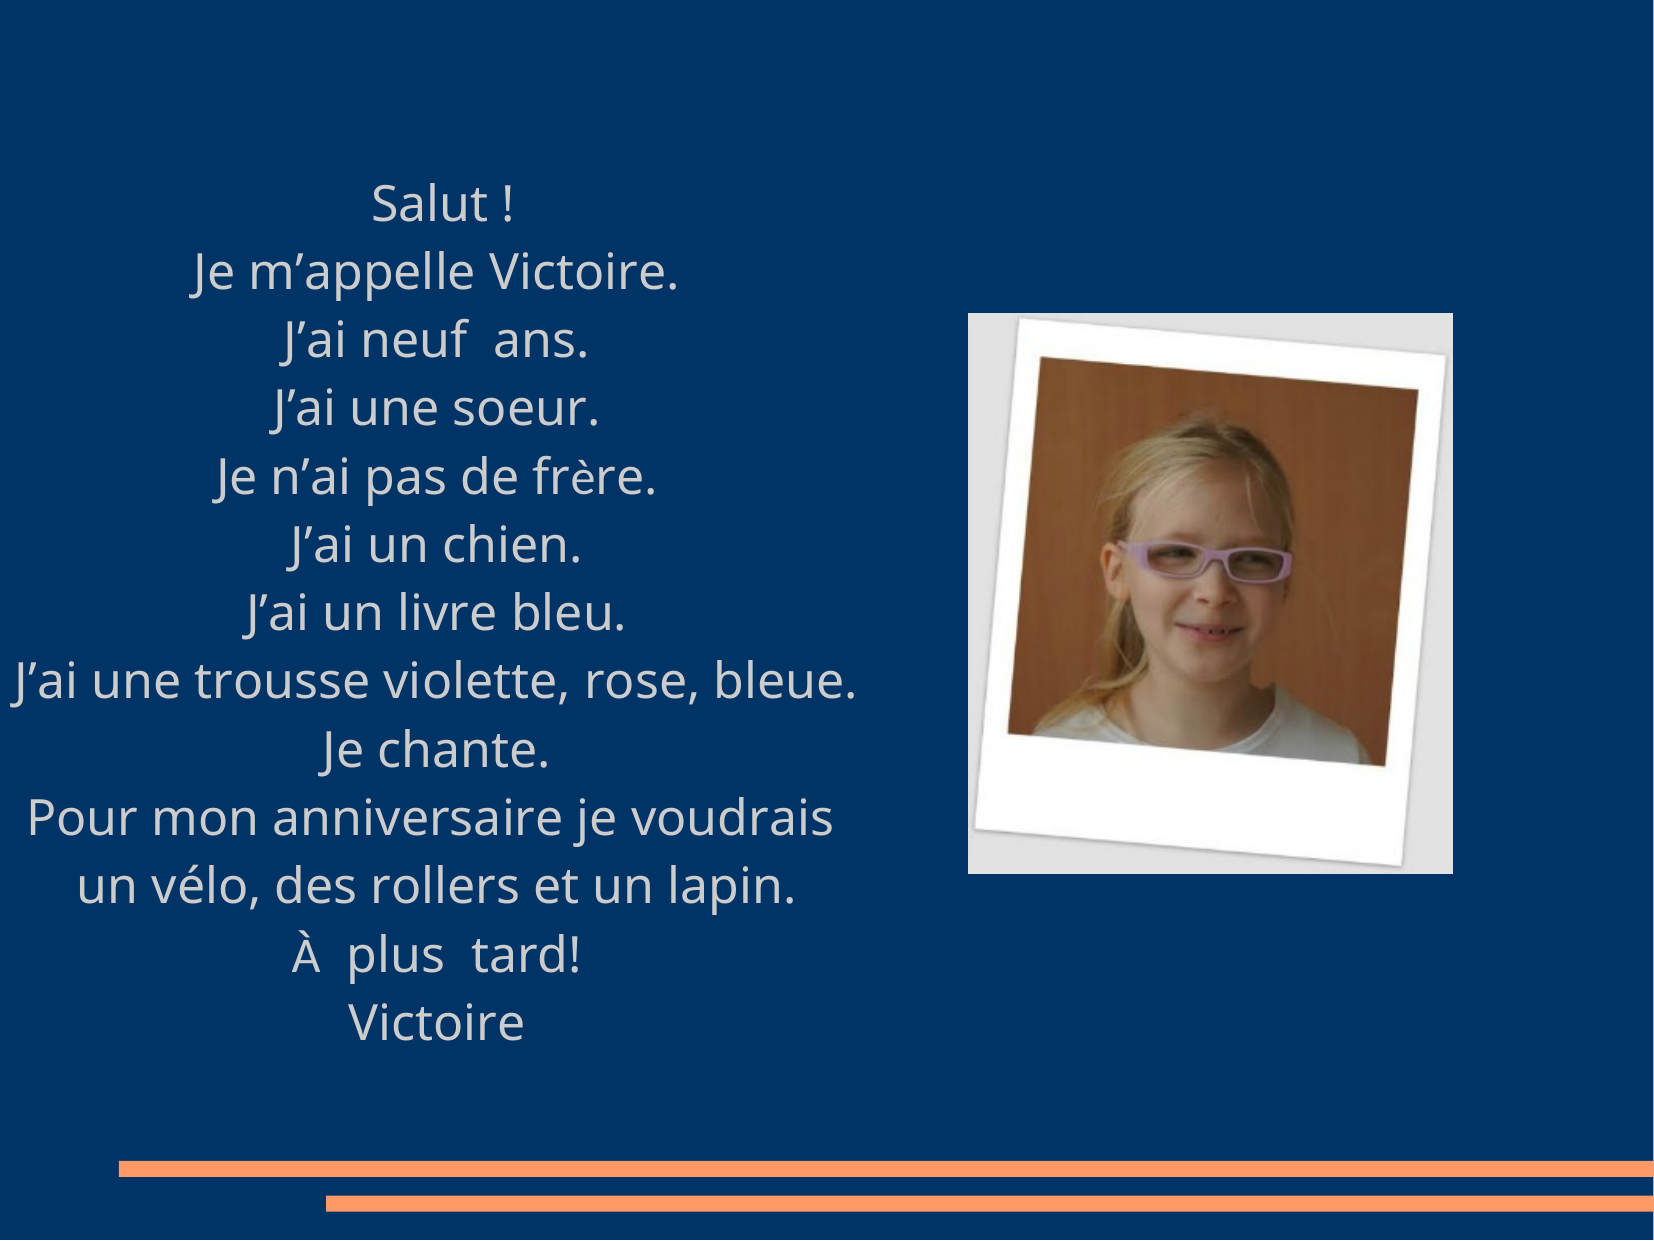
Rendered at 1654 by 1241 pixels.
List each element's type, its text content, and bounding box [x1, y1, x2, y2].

subtitle Salut ! Je m’appelle Victoire. J’ai neuf ans. J’ai une soeur. Je n’ai pas de frère. J’ai un chien. J’ai un livre bleu. J’ai une trousse violette, rose, bleue. Je chante. Pour mon anniversaire je voudrais un vélo, des rollers et un lapin. À plus tard! Victoire [0, 222, 922, 1157]
picture [968, 313, 1453, 875]
